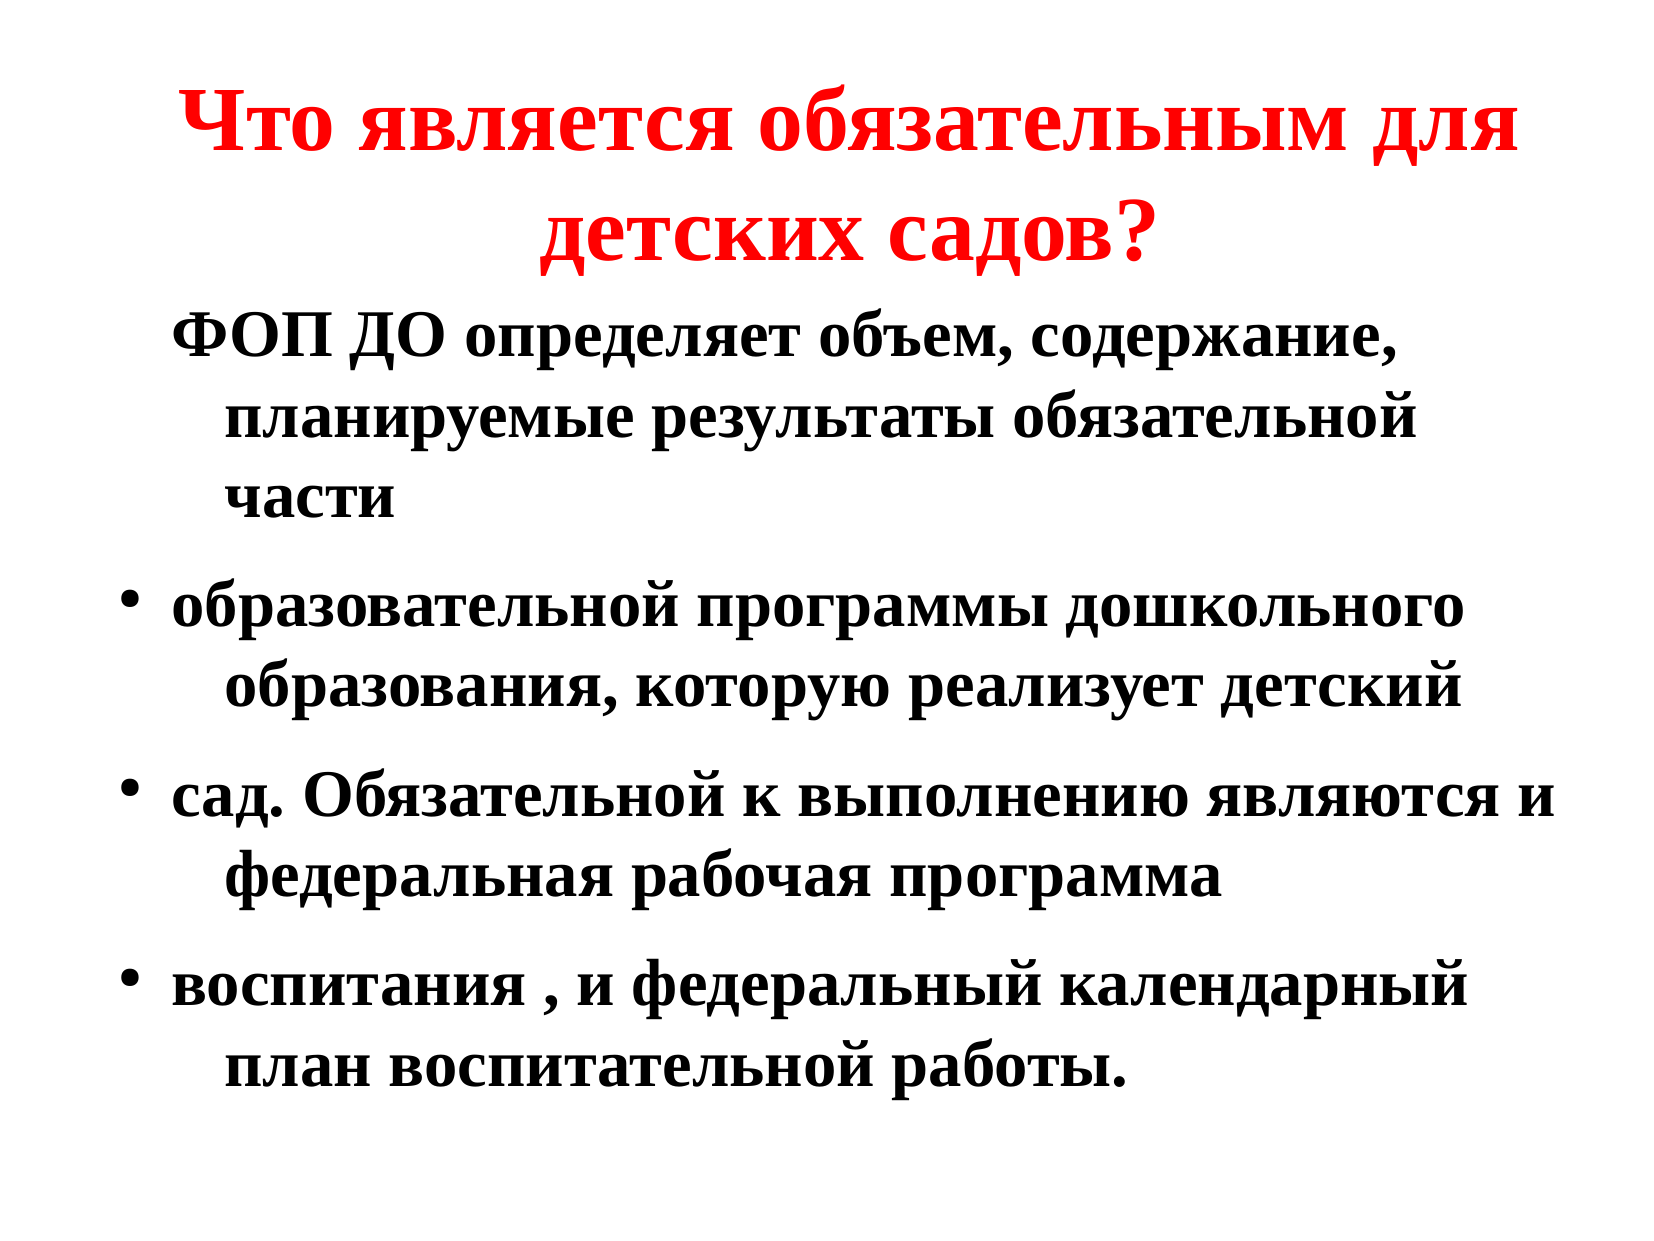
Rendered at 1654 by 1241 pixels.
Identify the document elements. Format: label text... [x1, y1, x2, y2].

list ФОП ДО определяет объем, содержание, планируемые результаты обязательной части образовательной программы дошкольного образования, которую реализует детский сад. Обязательной к выполнению являются и федеральная рабочая программа воспитания , и федеральный календарный план воспитательной работы. [82, 290, 1571, 1109]
title Что является обязательным для детских садов? [106, 58, 1595, 266]
